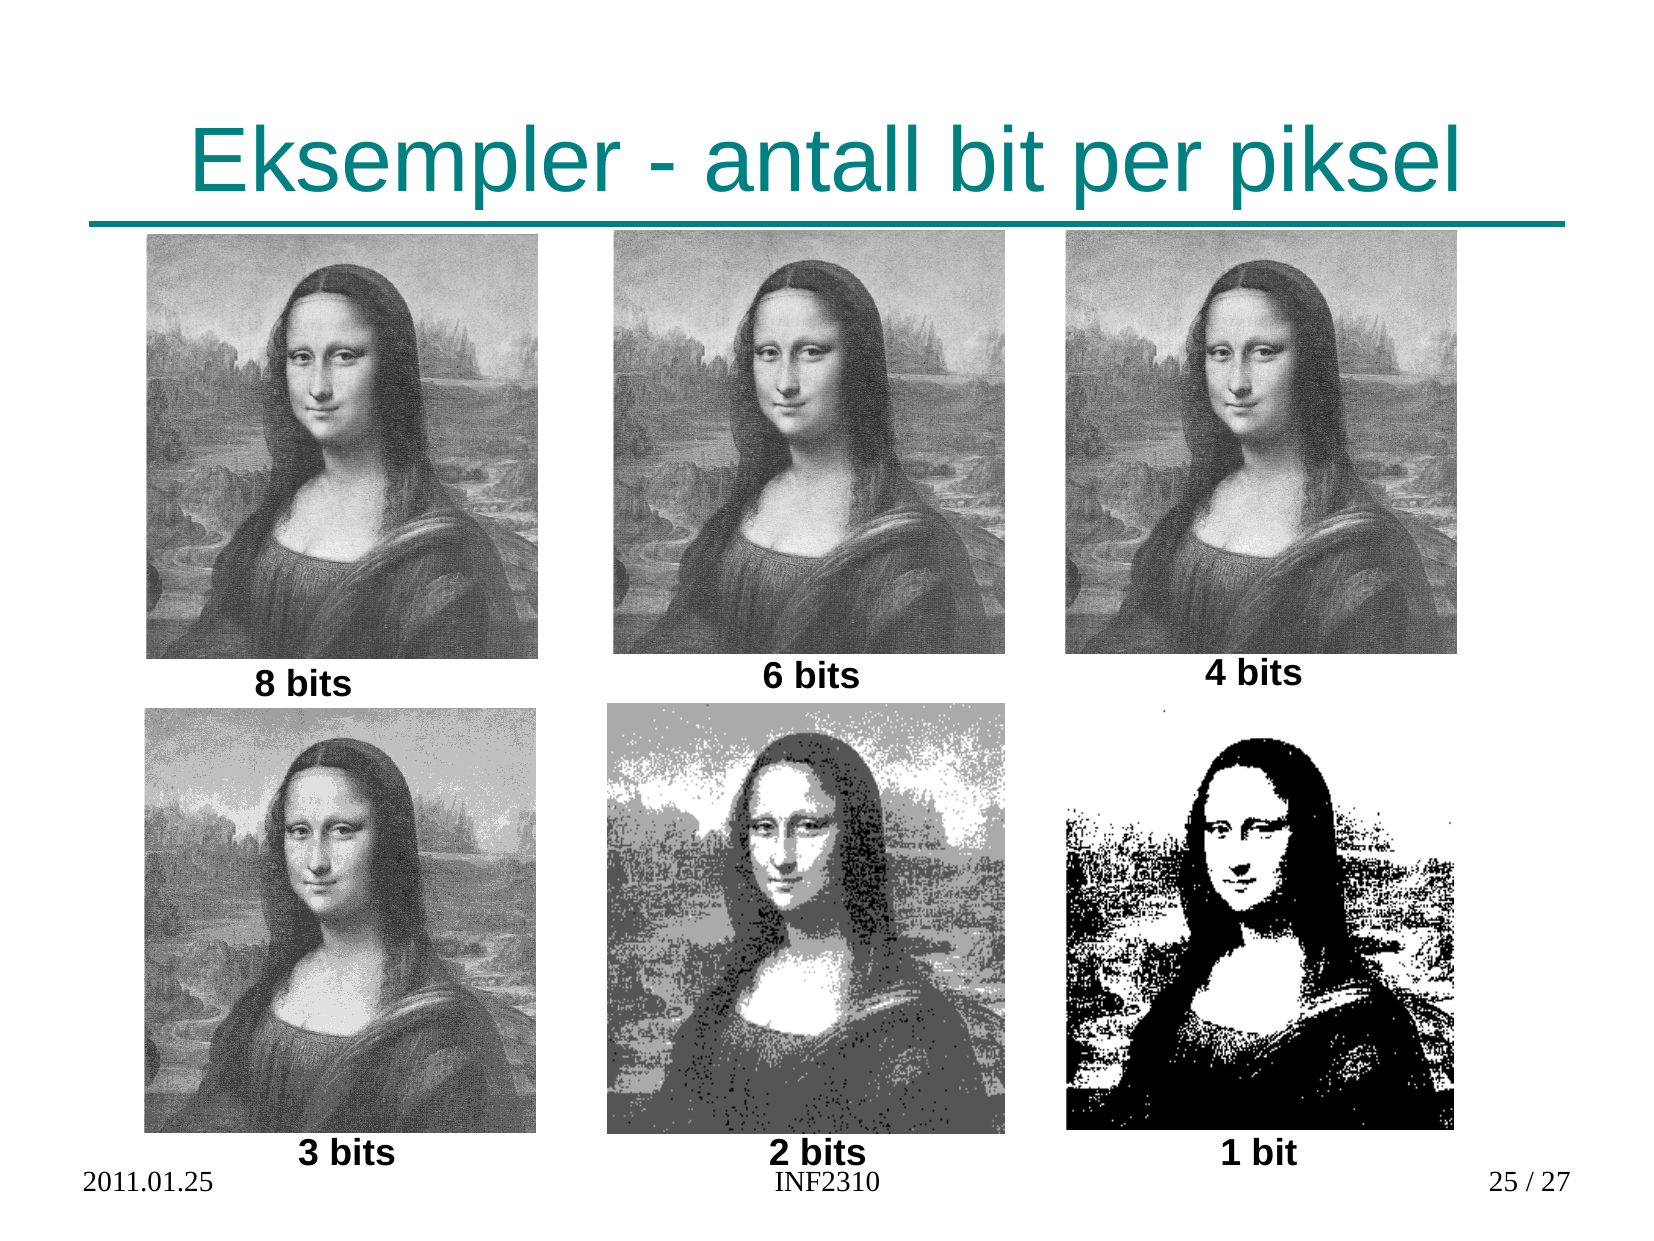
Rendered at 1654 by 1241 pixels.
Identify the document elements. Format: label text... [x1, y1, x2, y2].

title Eksempler - antall bit per piksel [108, 25, 1546, 285]
picture [1065, 709, 1454, 1130]
picture [146, 234, 538, 659]
text_box 8 bits [239, 656, 368, 708]
text_box 2 bits [754, 1134, 882, 1182]
picture [613, 230, 1005, 654]
text_box 4 bits [1190, 645, 1319, 702]
picture [607, 703, 1005, 1134]
text_box 3 bits [283, 1125, 412, 1182]
picture [1065, 230, 1457, 654]
text_box 6 bits [747, 648, 876, 703]
text_box 1 bit [1205, 1130, 1313, 1182]
picture [144, 708, 536, 1133]
